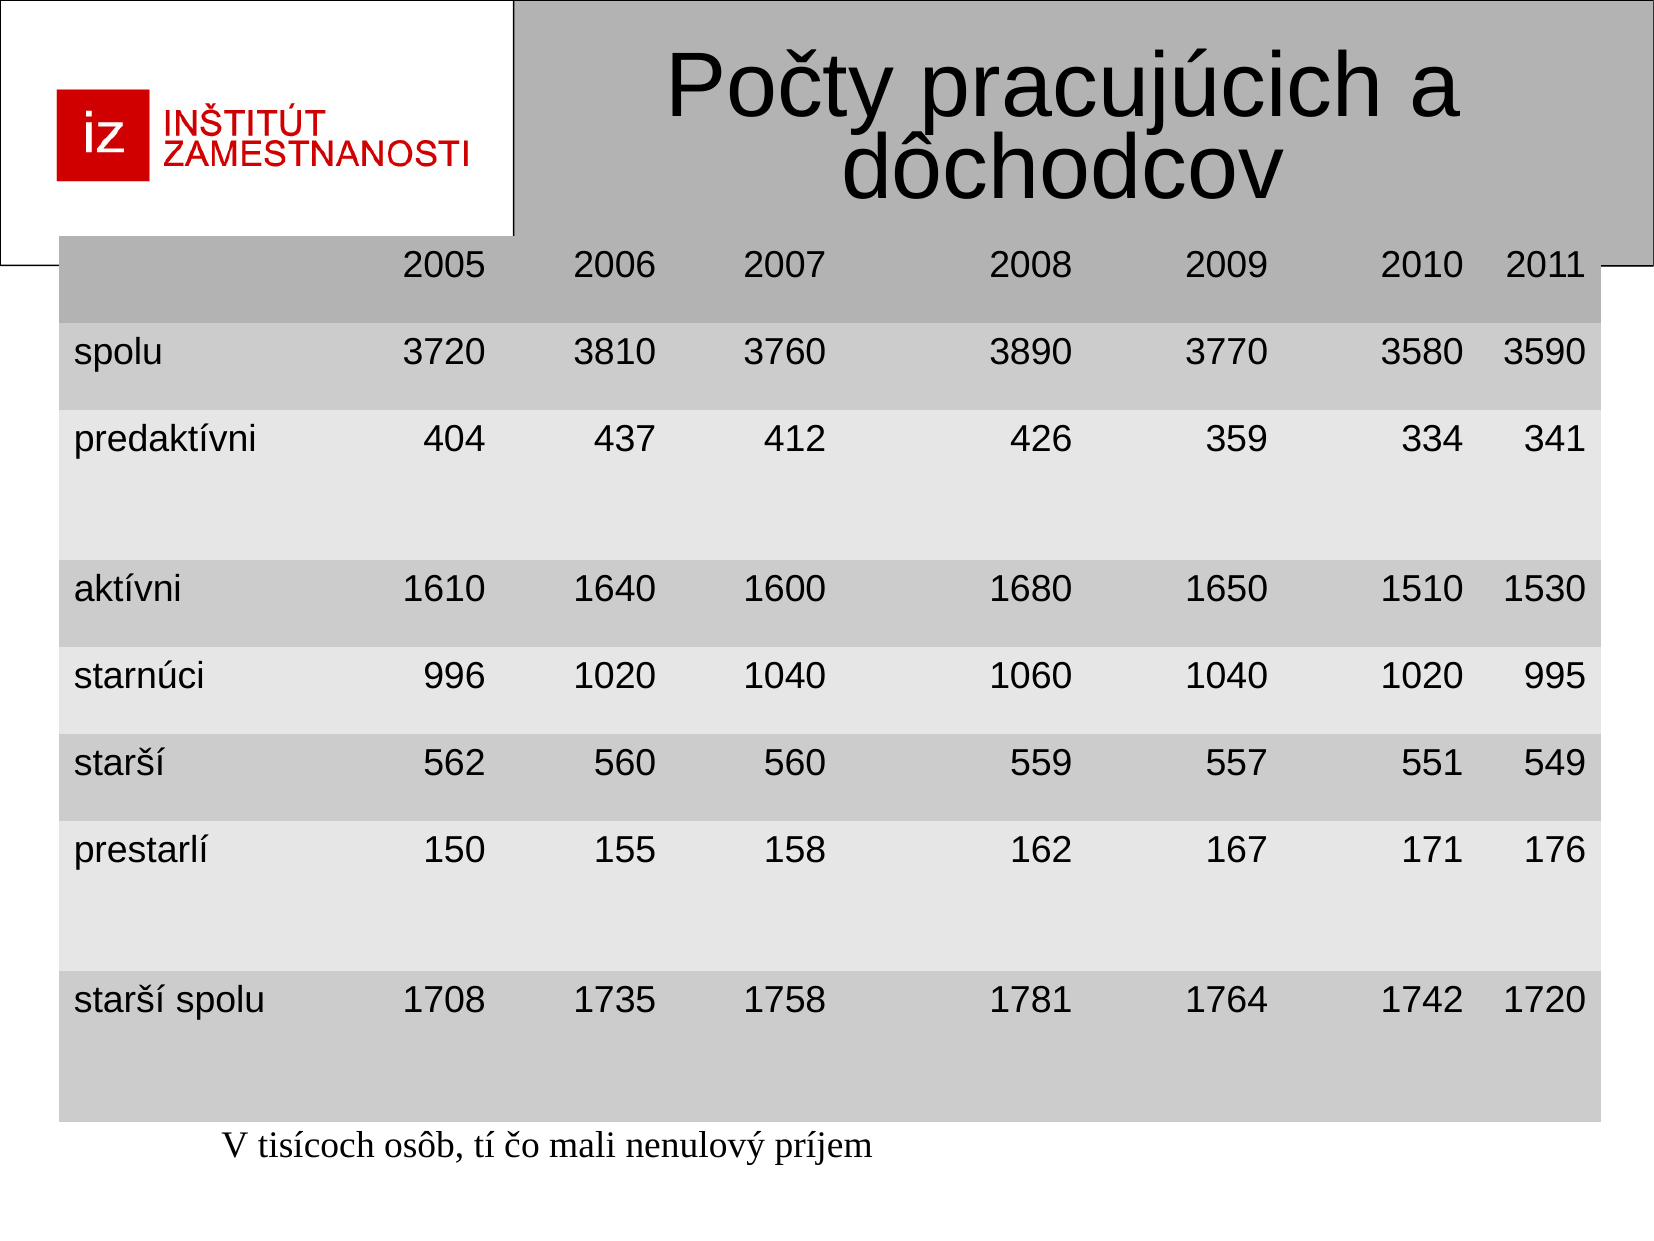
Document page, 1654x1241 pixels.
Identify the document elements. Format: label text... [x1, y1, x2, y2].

table_cell 1680 [841, 560, 1087, 647]
table_cell 3580 [1283, 323, 1478, 410]
table_cell 3770 [1087, 323, 1283, 410]
table_cell 3760 [671, 323, 841, 410]
table_cell 560 [671, 734, 841, 821]
table_cell starnúci [59, 647, 305, 734]
table_cell 995 [1478, 647, 1601, 734]
table_cell 359 [1087, 410, 1283, 560]
table_cell 1020 [1283, 647, 1478, 734]
table_cell 3590 [1478, 323, 1601, 410]
table_cell 3890 [841, 323, 1087, 410]
table_cell 404 [305, 410, 500, 560]
table_cell 334 [1283, 410, 1478, 560]
table_header 2008 [841, 236, 1087, 323]
table_cell 1735 [500, 971, 671, 1122]
table_cell 1510 [1283, 560, 1478, 647]
table_cell 1020 [500, 647, 671, 734]
table_cell 158 [671, 821, 841, 971]
table_cell 1600 [671, 560, 841, 647]
table_cell 1720 [1478, 971, 1601, 1122]
table_cell 1742 [1283, 971, 1478, 1122]
table_cell 162 [841, 821, 1087, 971]
table_cell 562 [305, 734, 500, 821]
table_cell prestarlí [59, 821, 305, 971]
table_cell 341 [1478, 410, 1601, 560]
table_cell 3720 [305, 323, 500, 410]
table_cell 437 [500, 410, 671, 560]
table_cell 167 [1087, 821, 1283, 971]
table_cell 551 [1283, 734, 1478, 821]
title Počty pracujúcich a dôchodcov [561, 29, 1565, 236]
picture [5, 8, 512, 257]
table_cell 3810 [500, 323, 671, 410]
table_cell predaktívni [59, 410, 305, 560]
table_cell 1610 [305, 560, 500, 647]
table_cell 1040 [1087, 647, 1283, 734]
table_header 2006 [500, 236, 671, 323]
table_cell 557 [1087, 734, 1283, 821]
table_cell 150 [305, 821, 500, 971]
table_header 2007 [671, 236, 841, 323]
table_cell starší spolu [59, 971, 305, 1122]
table_header [59, 236, 305, 323]
table_cell 1781 [841, 971, 1087, 1122]
table_cell 426 [841, 410, 1087, 560]
table_cell 176 [1478, 821, 1601, 971]
table_cell 1764 [1087, 971, 1283, 1122]
text_box V tisícoch osôb, tí čo mali nenulový príjem [206, 1122, 889, 1179]
table_cell 1758 [671, 971, 841, 1122]
table_cell 549 [1478, 734, 1601, 821]
table_cell 996 [305, 647, 500, 734]
table_cell aktívni [59, 560, 305, 647]
table_cell 171 [1283, 821, 1478, 971]
table_header 2011 [1478, 236, 1601, 323]
table_header 2010 [1283, 236, 1478, 323]
table_cell 1040 [671, 647, 841, 734]
table_cell 155 [500, 821, 671, 971]
table_cell starší [59, 734, 305, 821]
table_cell 1708 [305, 971, 500, 1122]
table_cell 1060 [841, 647, 1087, 734]
table_cell 1650 [1087, 560, 1283, 647]
table_cell 559 [841, 734, 1087, 821]
table_cell 1640 [500, 560, 671, 647]
table_header 2005 [305, 236, 500, 323]
table_header 2009 [1087, 236, 1283, 323]
table_cell 560 [500, 734, 671, 821]
table_cell 1530 [1478, 560, 1601, 647]
table_cell 412 [671, 410, 841, 560]
table_cell spolu [59, 323, 305, 410]
